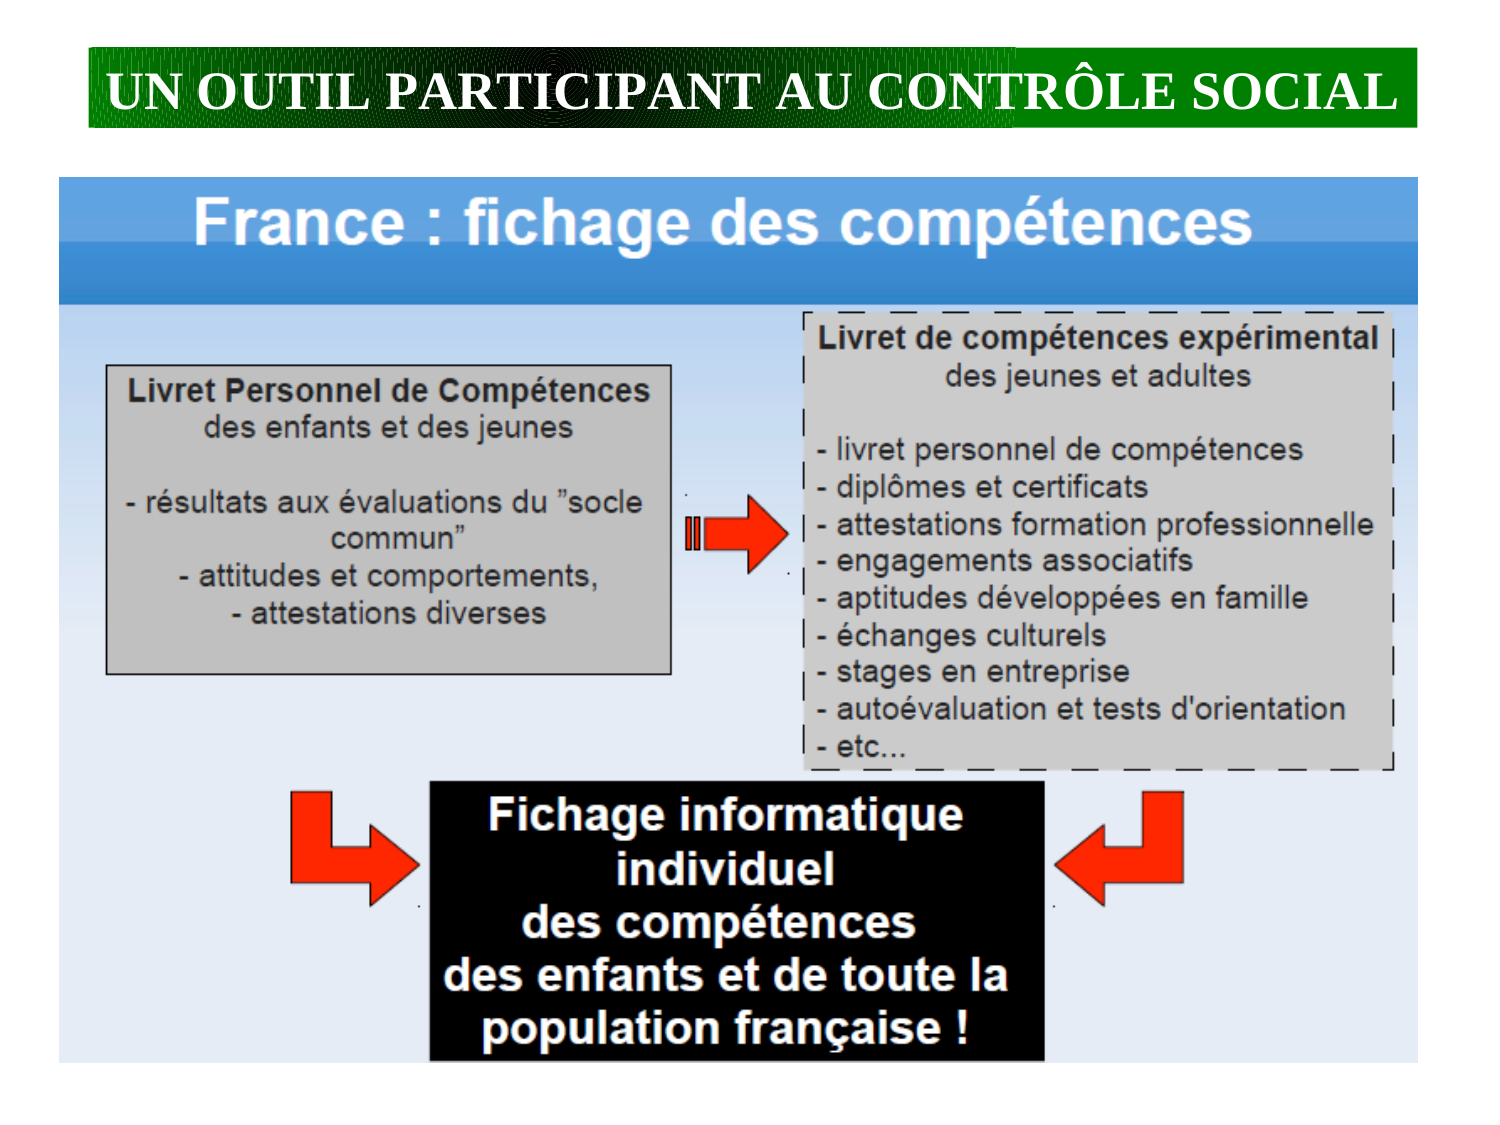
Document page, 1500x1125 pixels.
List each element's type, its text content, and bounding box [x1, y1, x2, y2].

picture [59, 177, 1418, 1063]
title UN OUTIL PARTICIPANT AU CONTRÔLE SOCIAL [88, 47, 1418, 128]
